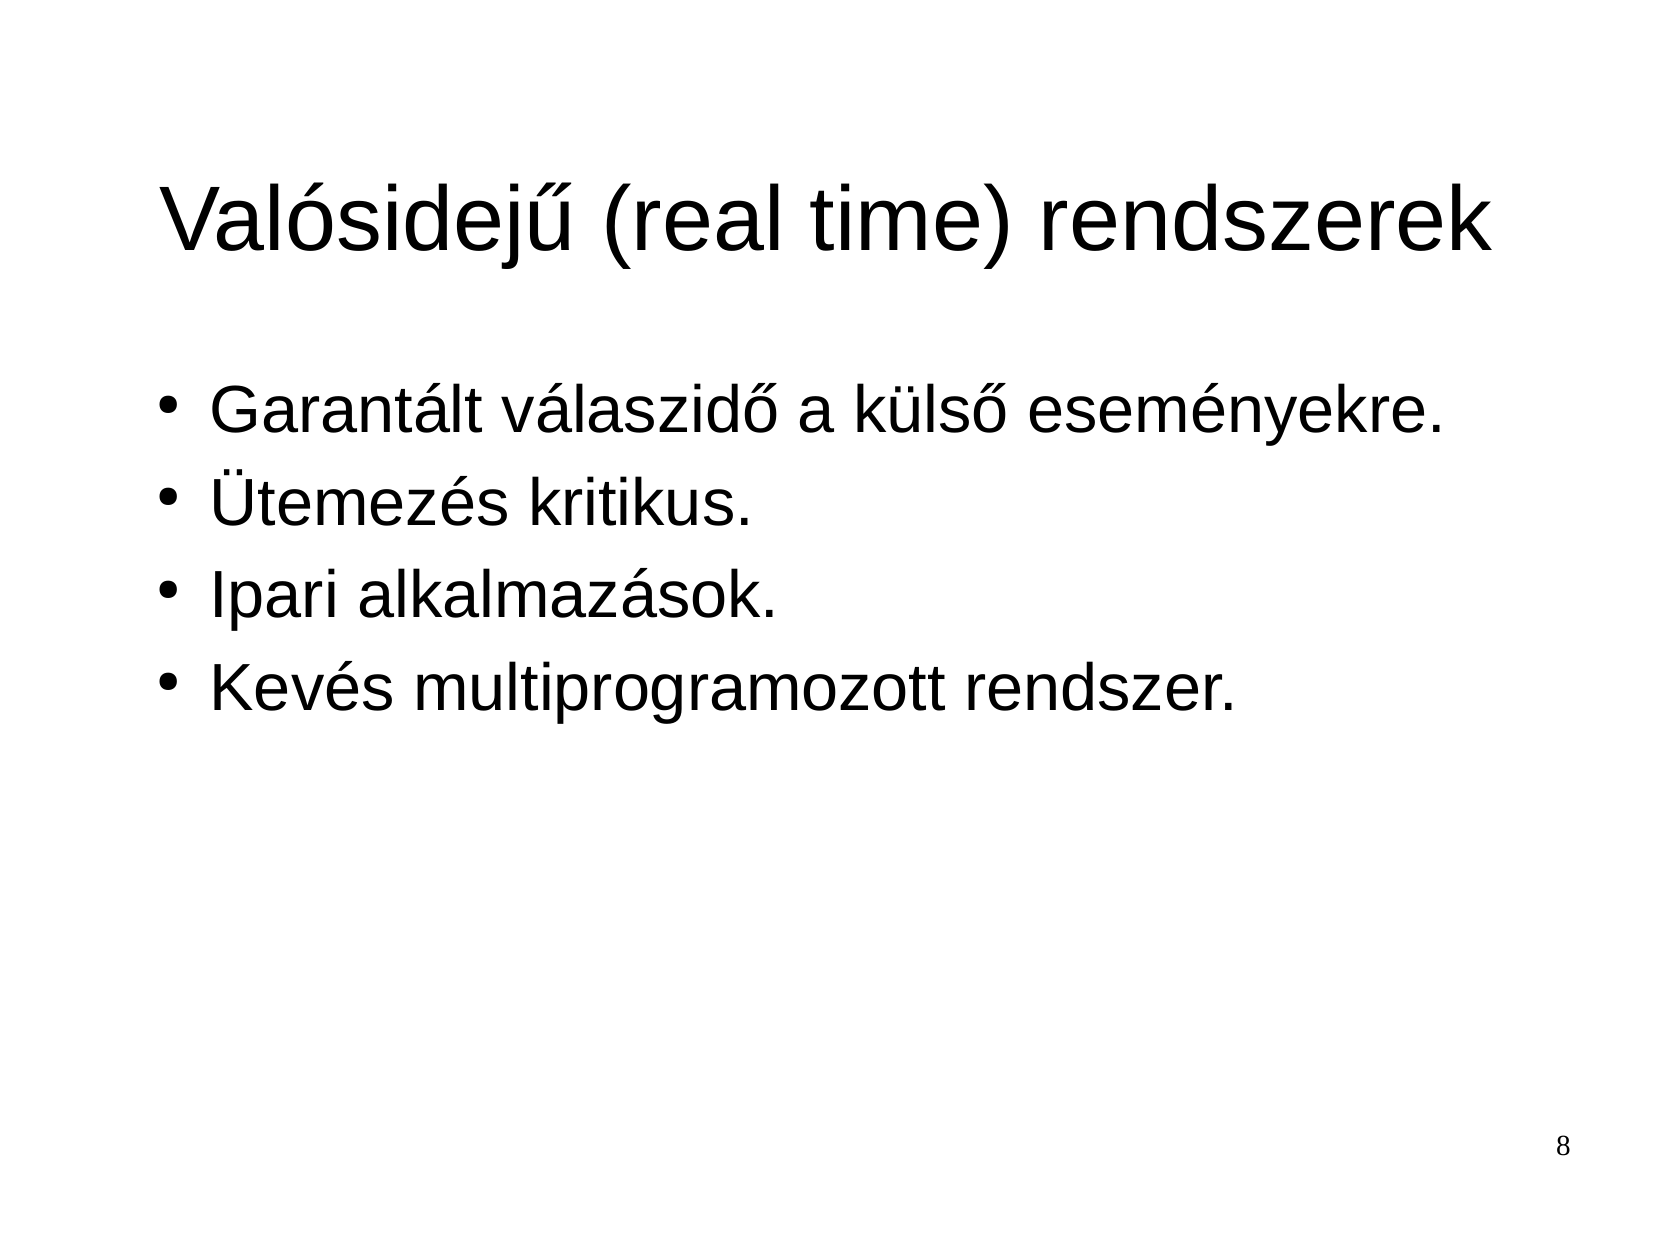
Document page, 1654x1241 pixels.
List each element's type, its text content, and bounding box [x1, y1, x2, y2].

list Garantált válaszidő a külső eseményekre. Ütemezés kritikus. Ipari alkalmazások. Kevés multiprogramozott rendszer. [124, 358, 1530, 1103]
title Valósidejű (real time) rendszerek [124, 110, 1530, 317]
